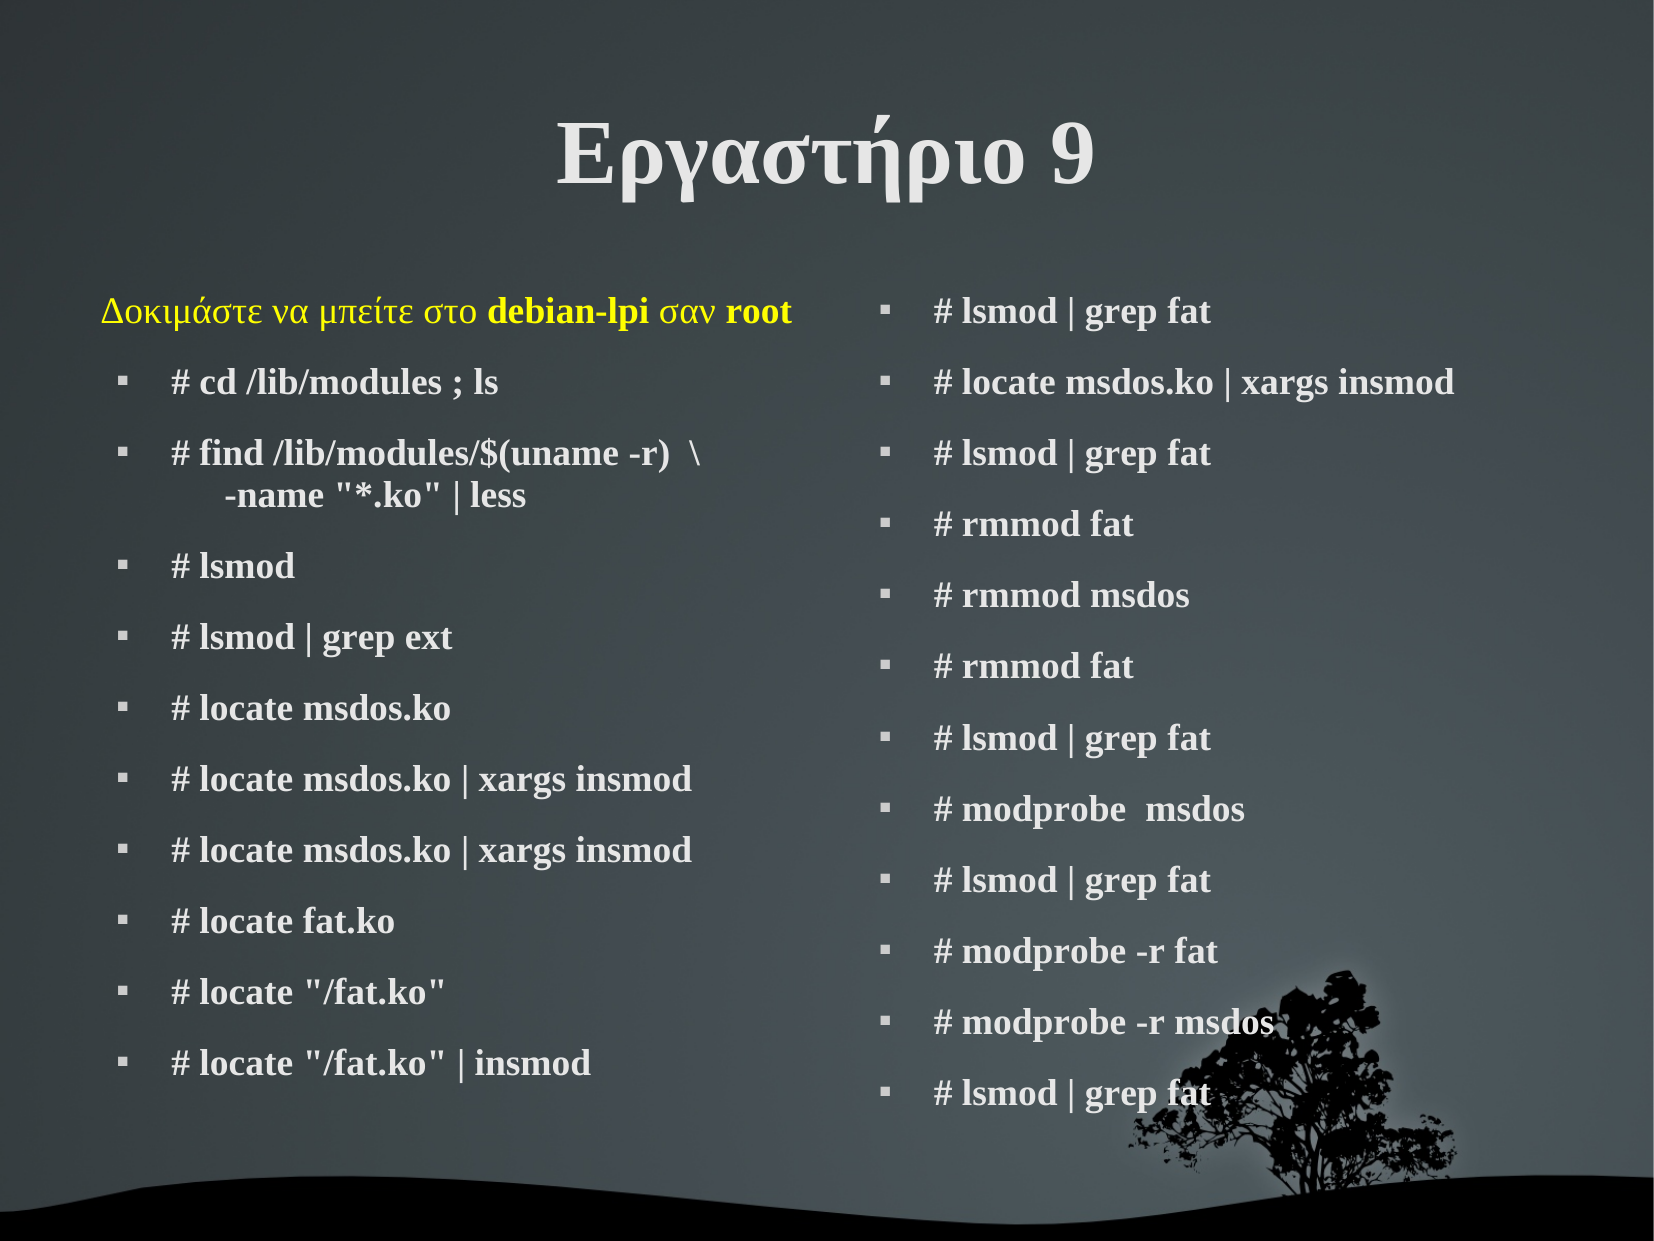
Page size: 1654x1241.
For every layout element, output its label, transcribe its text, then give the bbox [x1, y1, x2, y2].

list # lsmod | grep fat # locate msdos.ko | xargs insmod # lsmod | grep fat # rmmod fat # rmmod msdos # rmmod fat # lsmod | grep fat # modprobe msdos # lsmod | grep fat # modprobe -r fat # modprobe -r msdos # lsmod | grep fat [845, 290, 1572, 1241]
picture [0, 0, 1654, 1241]
list Δοκιμάστε να μπείτε στο debian-lpi σαν root # cd /lib/modules ; ls # find /lib/modules/$(uname -r) \ -name "*.ko" | less # lsmod # lsmod | grep ext # locate msdos.ko # locate msdos.ko | xargs insmod # locate msdos.ko | xargs insmod # locate fat.ko # locate "/fat.ko" # locate "/fat.ko" | insmod [82, 290, 809, 1174]
title Εργαστήριο 9 [82, 49, 1571, 257]
